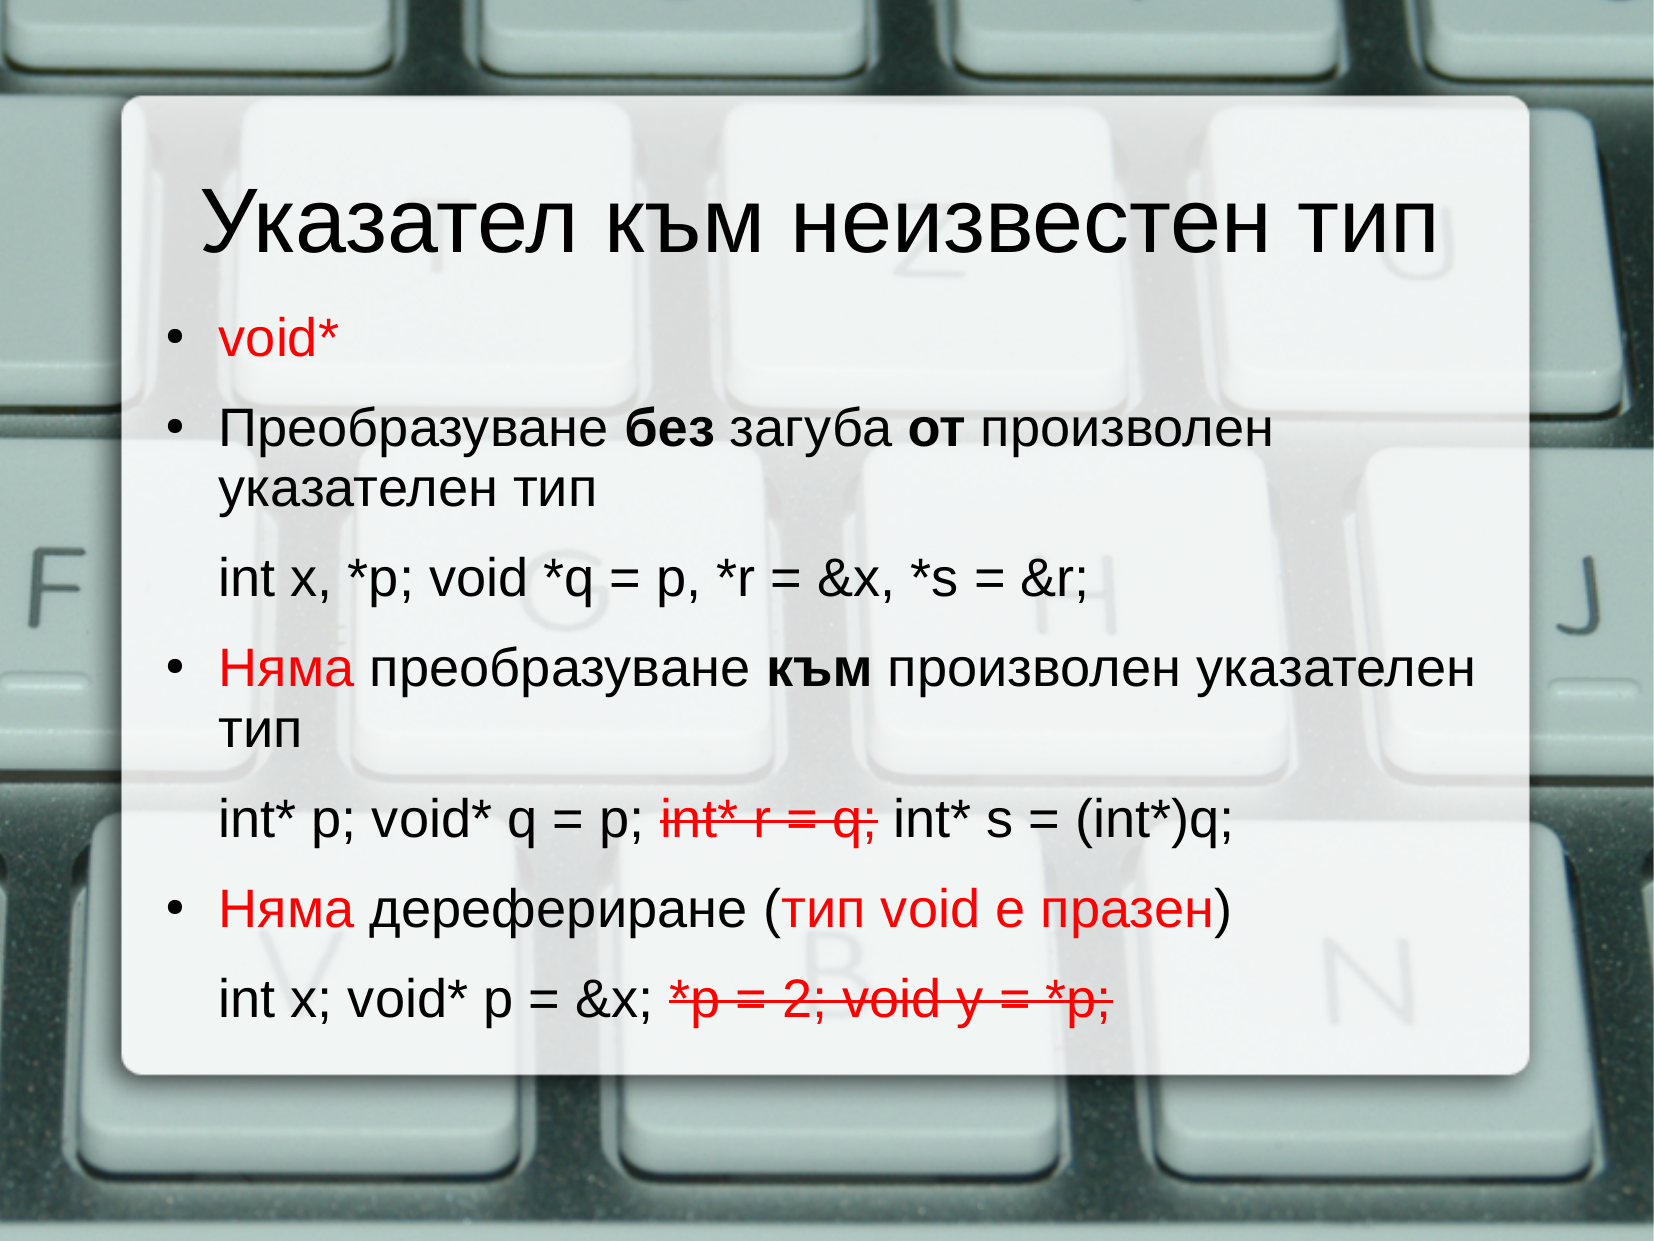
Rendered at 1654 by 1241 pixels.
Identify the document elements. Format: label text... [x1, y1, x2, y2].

picture [0, 0, 1654, 1241]
list void* Преобразуване без загуба от произволен указателен тип int x, *p; void *q = p, *r = &x, *s = &r; Няма преобразуване към произволен указателен тип int* p; void* q = p; int* r = q; int* s = (int*)q; Няма дерефериране (тип void е празен) int x; void* p = &x; *p = 2; void y = *p; [147, 307, 1506, 1031]
title Указател към неизвестен тип [135, 117, 1506, 325]
